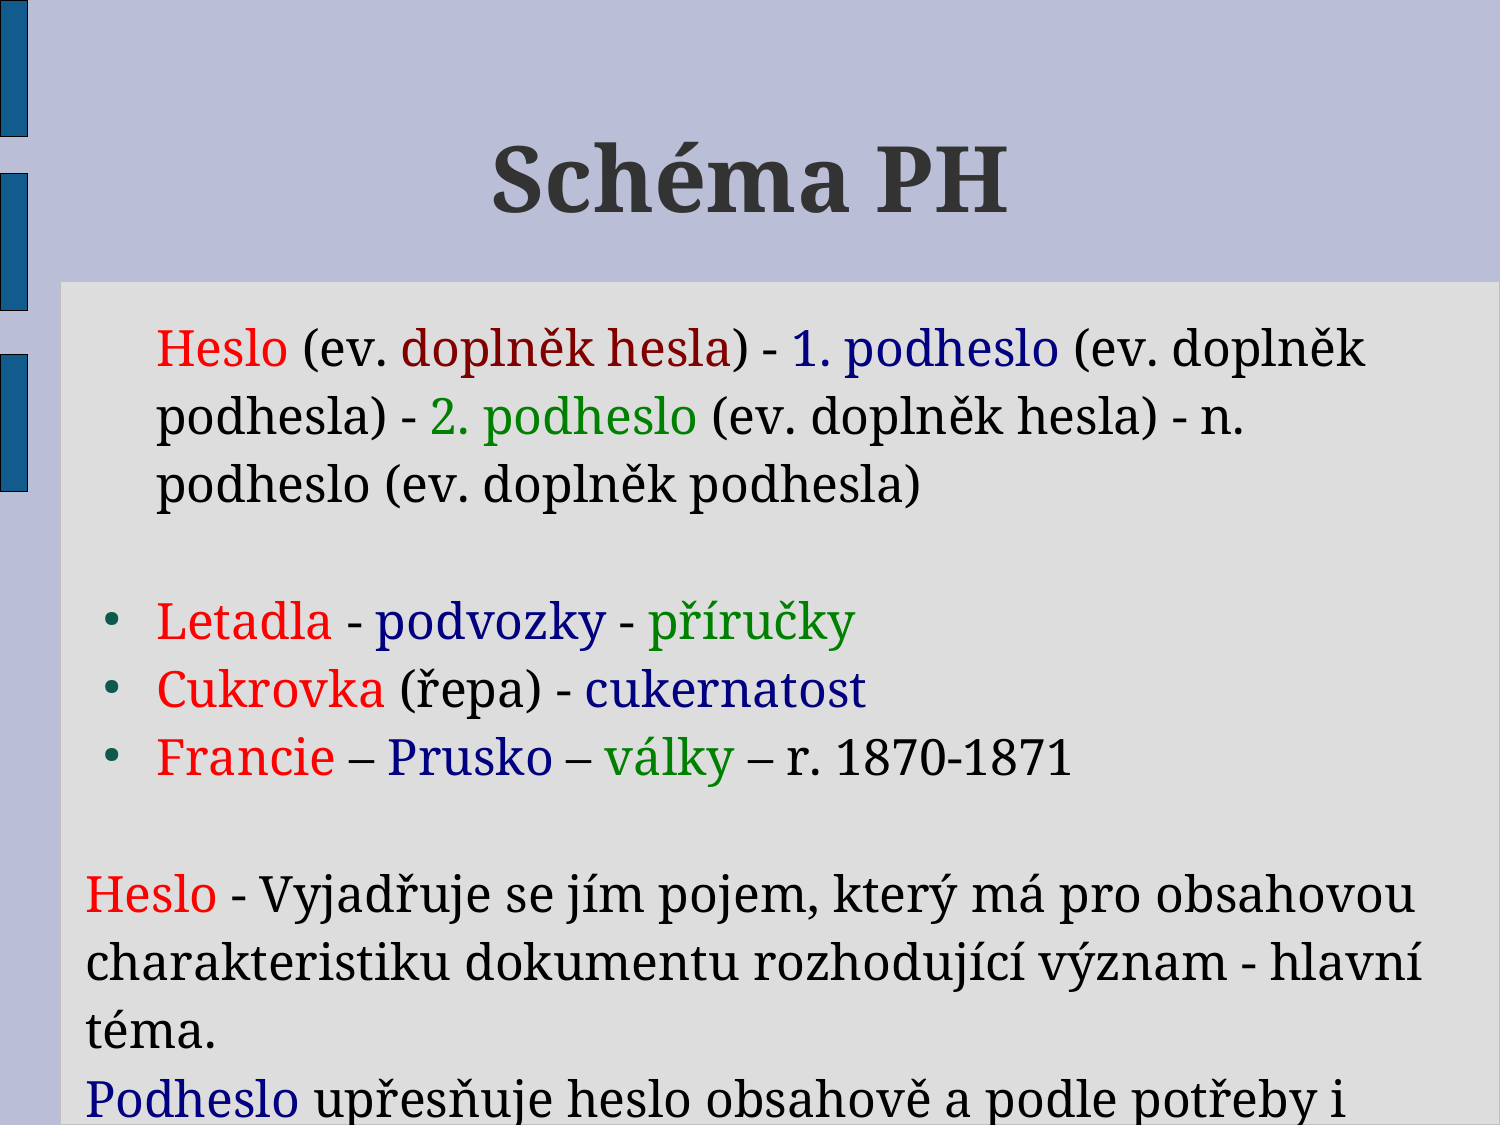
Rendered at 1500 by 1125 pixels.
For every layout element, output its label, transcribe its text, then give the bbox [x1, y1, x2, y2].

list Heslo (ev. doplněk hesla) - 1. podheslo (ev. doplněk podhesla) - 2. podheslo (ev. doplněk hesla) - n. podheslo (ev. doplněk podhesla) Letadla - podvozky - příručky Cukrovka (řepa) - cukernatost Francie – Prusko – války – r. 1870-1871 Heslo - Vyjadřuje se jím pojem, který má pro obsahovou charakteristiku dokumentu rozhodující význam - hlavní téma. Podheslo upřesňuje heslo obsahově a podle potřeby i formálně. Doplňky hesla n. podhesla vysvětlují stejně znějící, významově však odlišné prvky předmětového hesla. [85, 312, 1467, 1108]
title Schéma PH [110, 82, 1392, 271]
